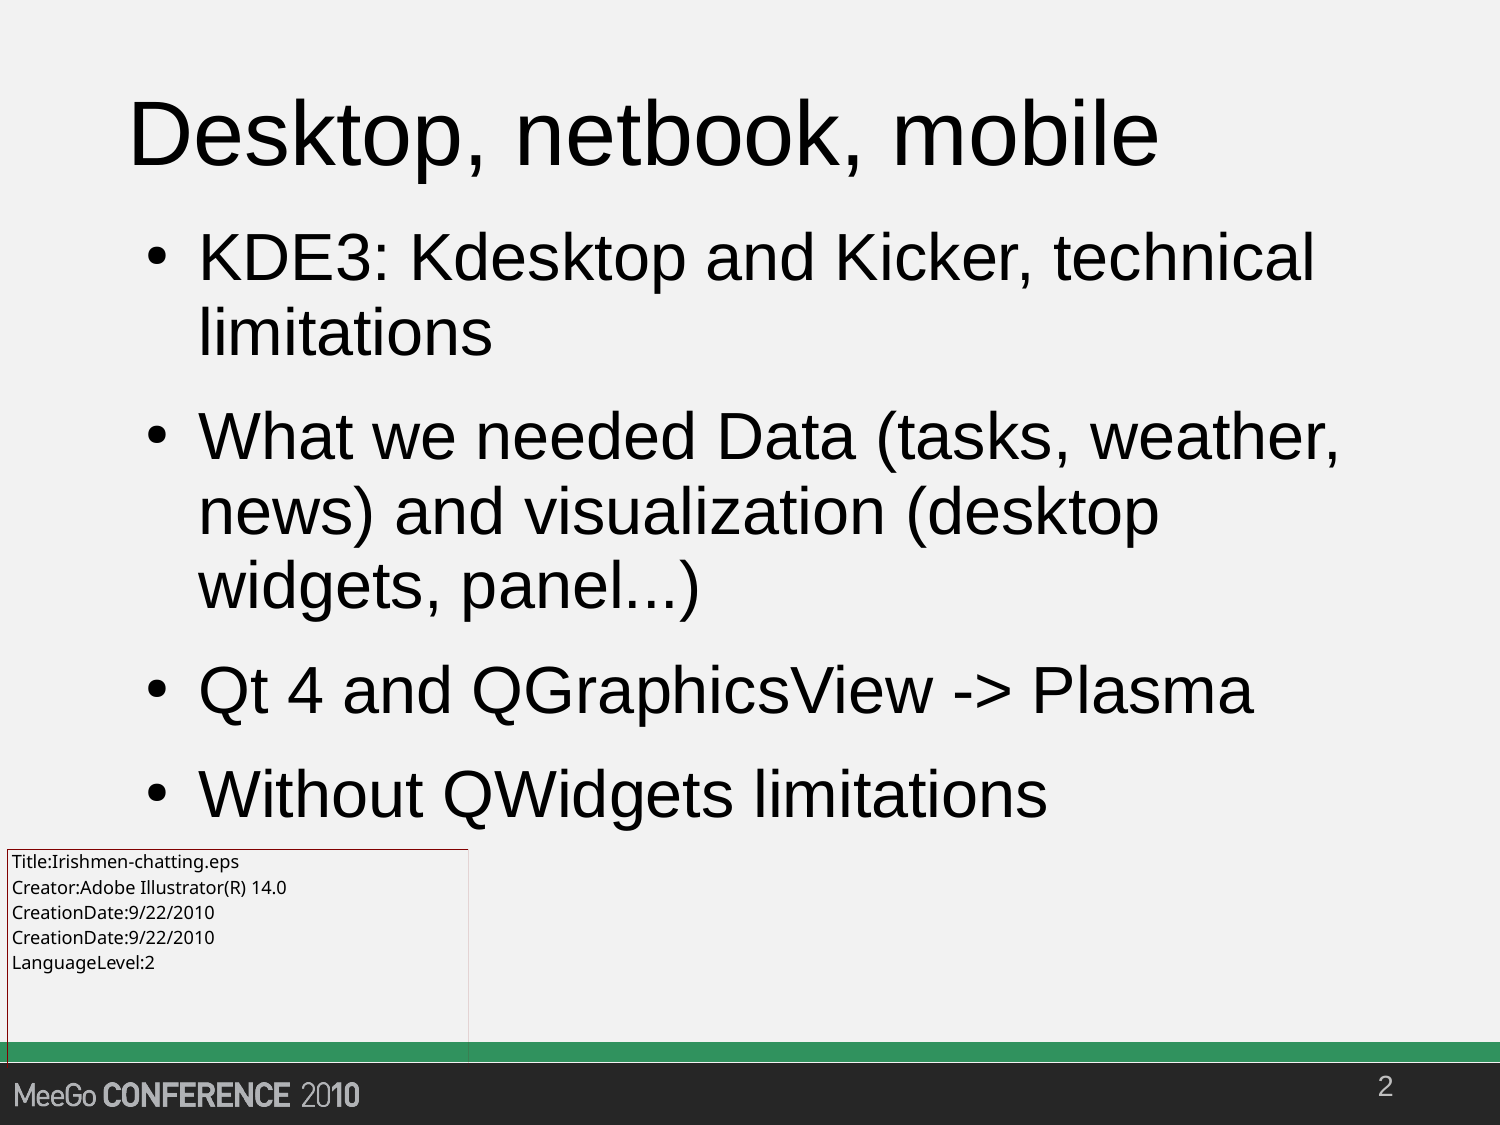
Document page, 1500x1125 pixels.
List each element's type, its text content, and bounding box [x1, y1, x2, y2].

text_box <number> [1362, 1062, 1488, 1123]
title Desktop, netbook, mobile [112, 75, 1388, 175]
list KDE3: Kdesktop and Kicker, technical limitations What we needed Data (tasks, weather, news) and visualization (desktop widgets, panel...) Qt 4 and QGraphicsView -> Plasma Without QWidgets limitations [112, 212, 1388, 901]
text_box [469, 1042, 1500, 1062]
text_box [0, 1042, 5, 1062]
picture [5, 848, 469, 1068]
picture [15, 1077, 359, 1113]
